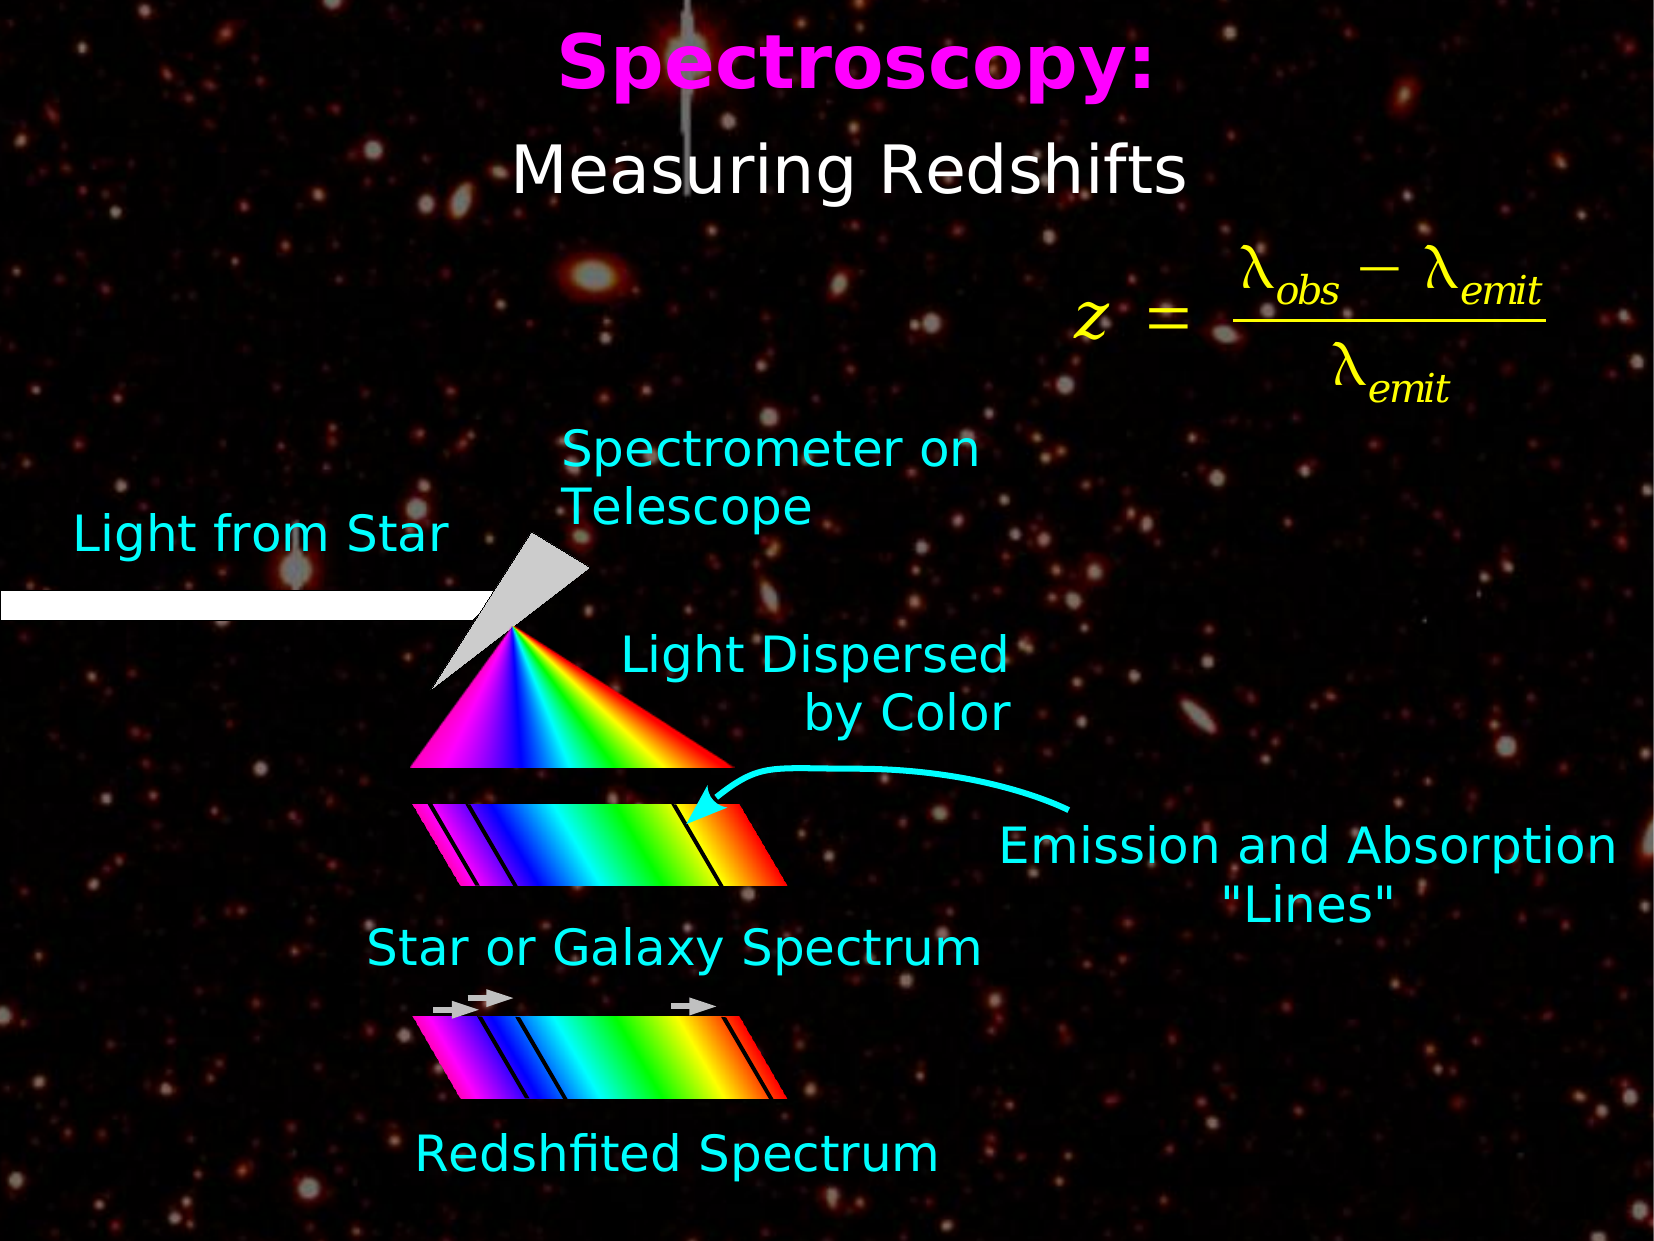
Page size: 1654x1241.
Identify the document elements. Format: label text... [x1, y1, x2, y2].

text_box [721, 1016, 774, 1100]
text_box [671, 803, 724, 887]
text_box [0, 531, 591, 626]
text_box Measuring Redshifts [510, 131, 1144, 216]
text_box Light Dispersed by Color [620, 626, 965, 743]
text_box Spectroscopy: [556, 18, 1087, 107]
text_box [477, 1016, 530, 1099]
text_box [515, 1016, 568, 1100]
text_box Spectrometer on Telescope [561, 419, 933, 537]
text_box [427, 803, 480, 886]
text_box Light from Star [72, 505, 405, 564]
text_box [465, 803, 518, 887]
text_box Redshfited Spectrum [414, 1125, 910, 1184]
picture [0, 0, 1654, 1241]
text_box Star or Galaxy Spectrum [366, 918, 911, 978]
text_box Emission and Absorption "Lines" [998, 817, 1546, 935]
chart [1063, 226, 1557, 413]
